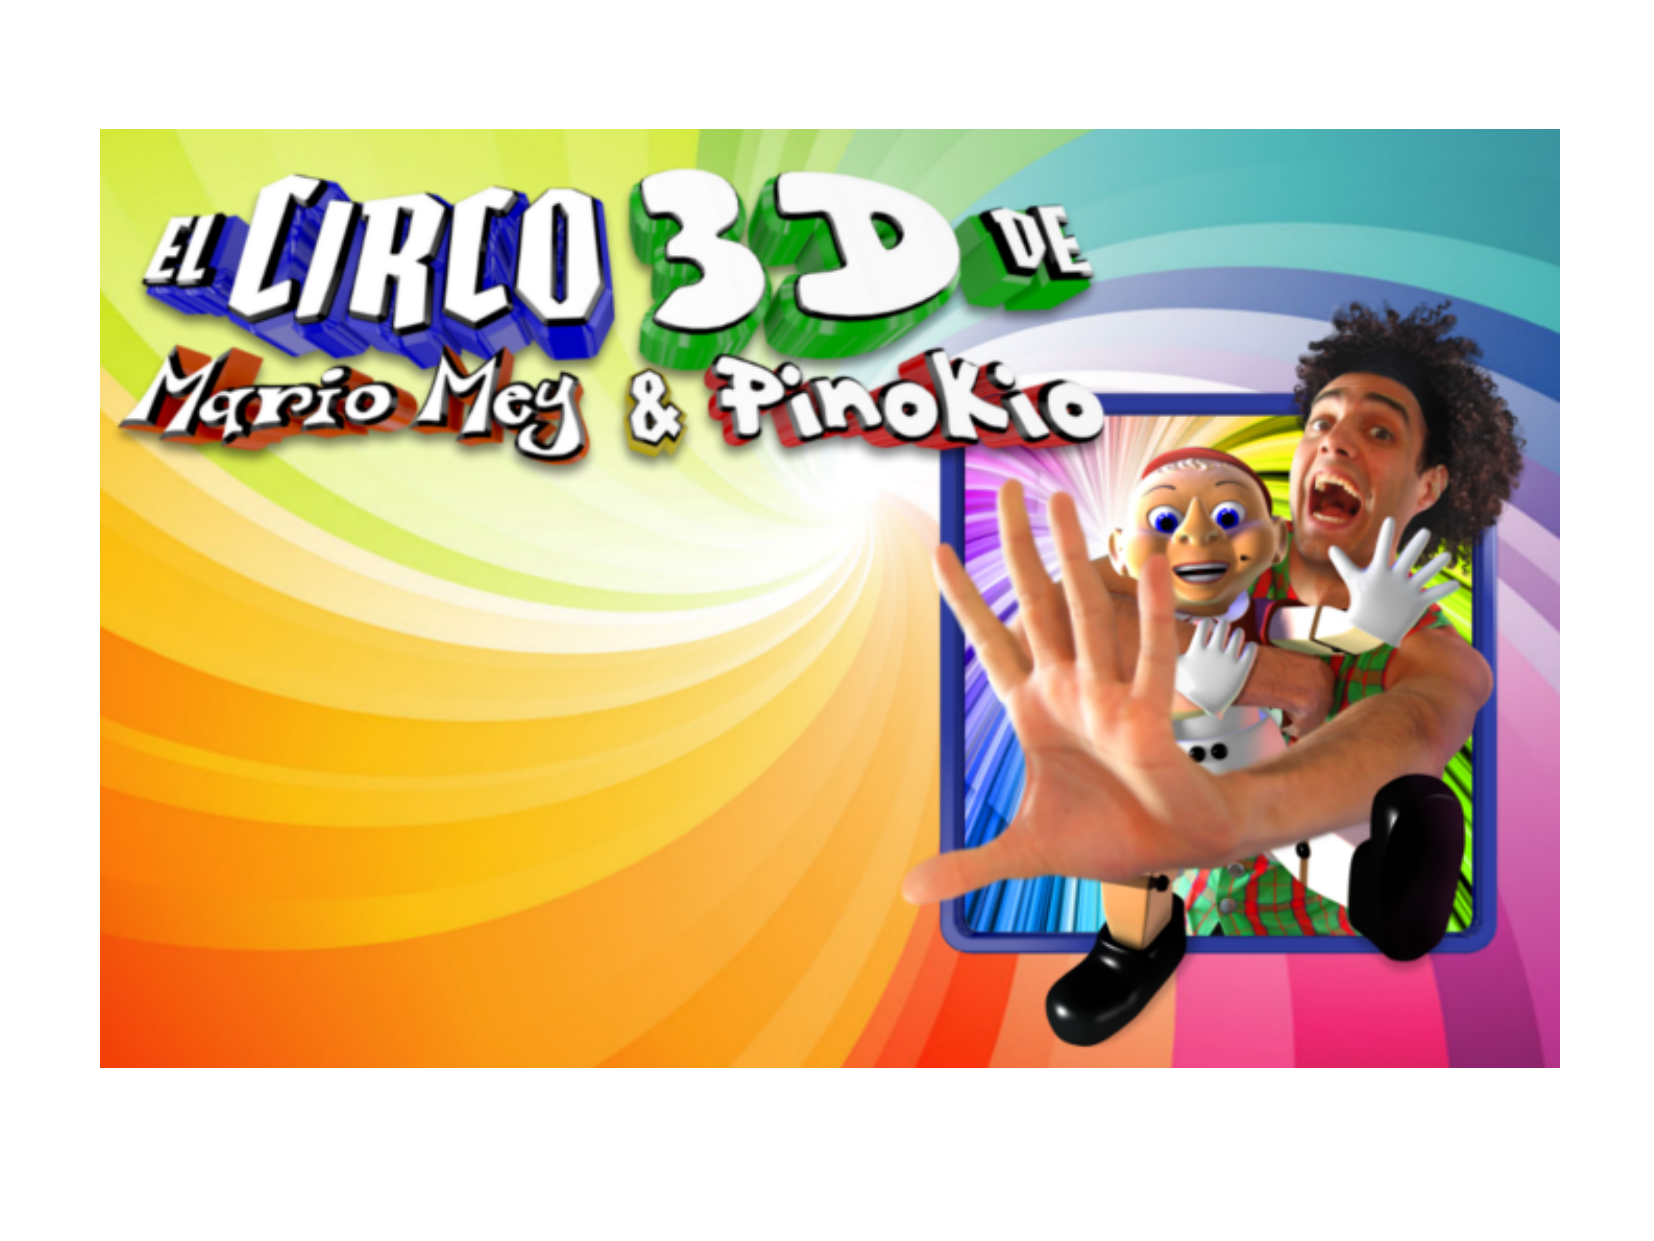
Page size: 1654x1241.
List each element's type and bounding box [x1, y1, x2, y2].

picture [100, 129, 1560, 1068]
